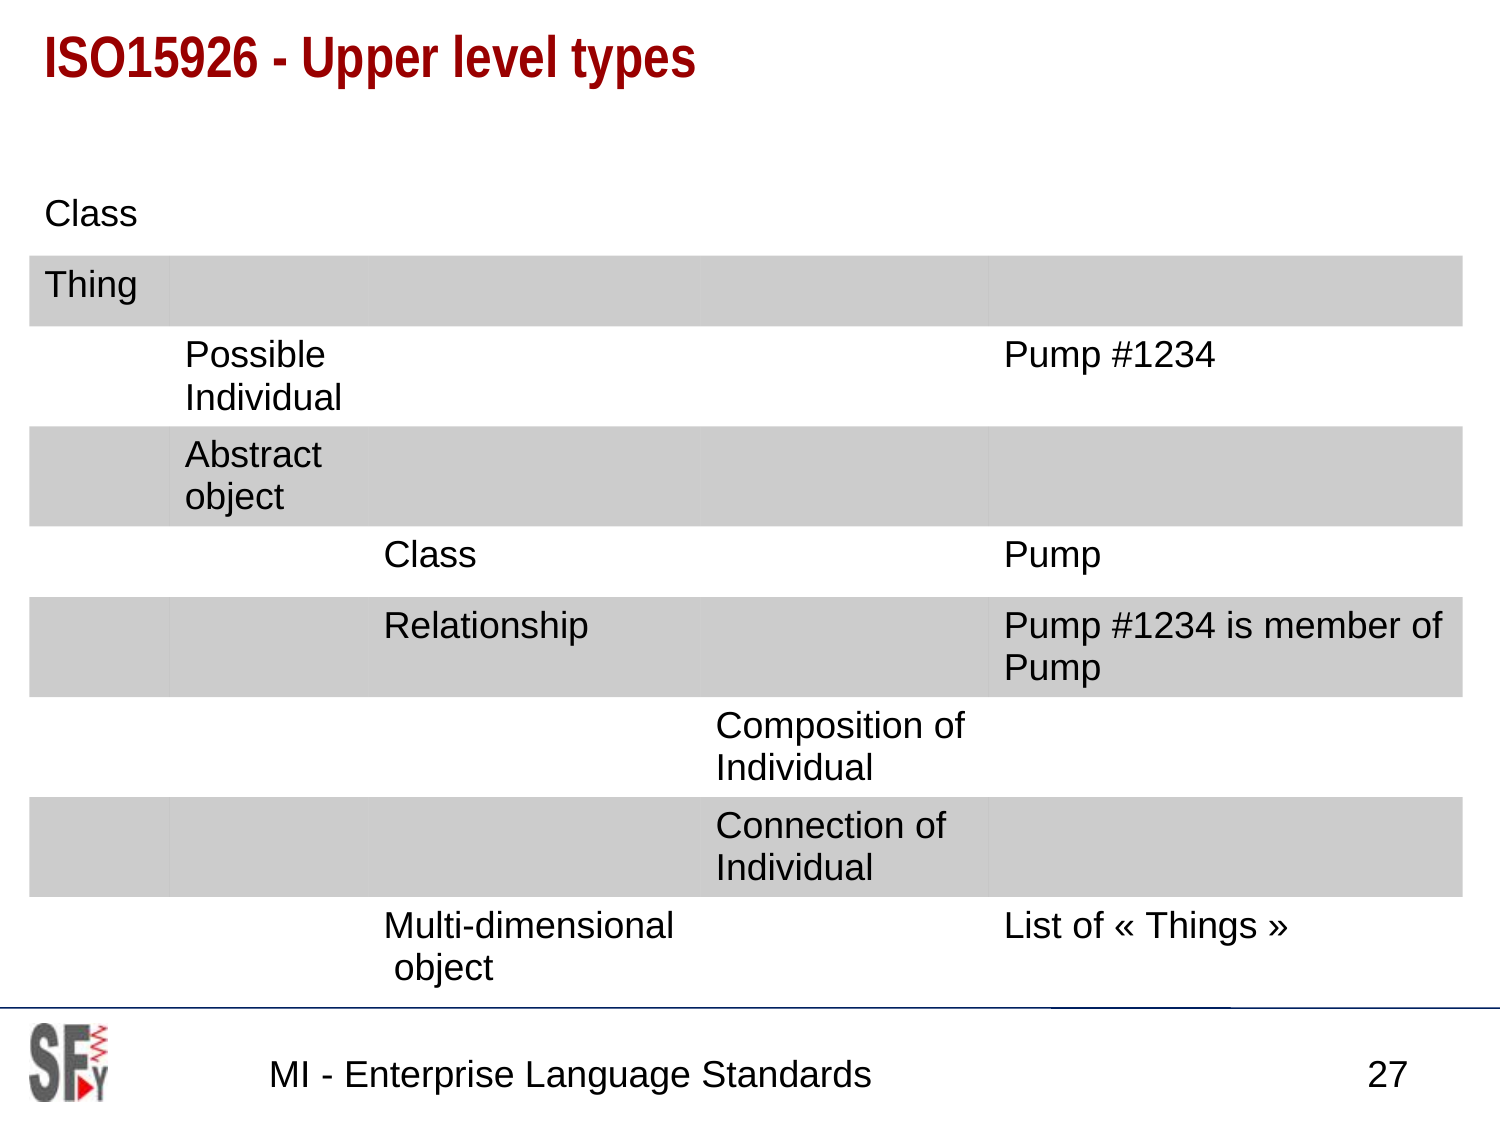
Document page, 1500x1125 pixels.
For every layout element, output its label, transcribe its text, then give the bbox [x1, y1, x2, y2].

table_header [369, 185, 701, 256]
table_cell [170, 897, 369, 997]
table_cell [29, 597, 170, 697]
table_cell [29, 897, 170, 997]
table_cell Possible Individual [170, 326, 369, 426]
table_cell [170, 526, 369, 597]
table_cell [701, 597, 989, 697]
table_cell [369, 256, 701, 326]
table_cell Pump [989, 526, 1463, 597]
table_cell [701, 426, 989, 526]
table_cell [29, 797, 170, 897]
table_cell Pump #1234 is member of Pump [989, 597, 1463, 697]
table_cell [989, 697, 1463, 797]
table_cell [701, 526, 989, 597]
table_cell [29, 697, 170, 797]
picture [29, 1023, 108, 1102]
table_cell [989, 426, 1463, 526]
table_cell Connection of Individual [701, 797, 989, 897]
table_cell [170, 597, 369, 697]
table_cell [701, 256, 989, 326]
table_cell Relationship [369, 597, 701, 697]
table_cell [701, 897, 989, 997]
table_cell Class [369, 526, 701, 597]
footer MI - Enterprise Language Standards [253, 1034, 1336, 1103]
slide_number <numéro> [1352, 1034, 1490, 1103]
table_cell [29, 526, 170, 597]
table_cell Composition of Individual [701, 697, 989, 797]
table_cell [369, 697, 701, 797]
table_cell Thing [29, 256, 170, 326]
table_cell [369, 326, 701, 426]
table_cell List of « Things » [989, 897, 1463, 997]
table_cell [369, 797, 701, 897]
table_cell [29, 426, 170, 526]
table_cell Pump #1234 [989, 326, 1463, 426]
table_cell [170, 256, 369, 326]
table_cell Abstract object [170, 426, 369, 526]
table_cell [989, 797, 1463, 897]
table_cell [170, 797, 369, 897]
table_cell [989, 256, 1463, 326]
table_header [170, 185, 369, 256]
title ISO15926 - Upper level types [29, 12, 1471, 138]
table_header [989, 185, 1463, 256]
table_cell [29, 326, 170, 426]
table_cell Multi-dimensional object [369, 897, 701, 997]
table_cell [369, 426, 701, 526]
table_cell [701, 326, 989, 426]
table_header Class [29, 185, 170, 256]
table_header [701, 185, 989, 256]
table_cell [170, 697, 369, 797]
